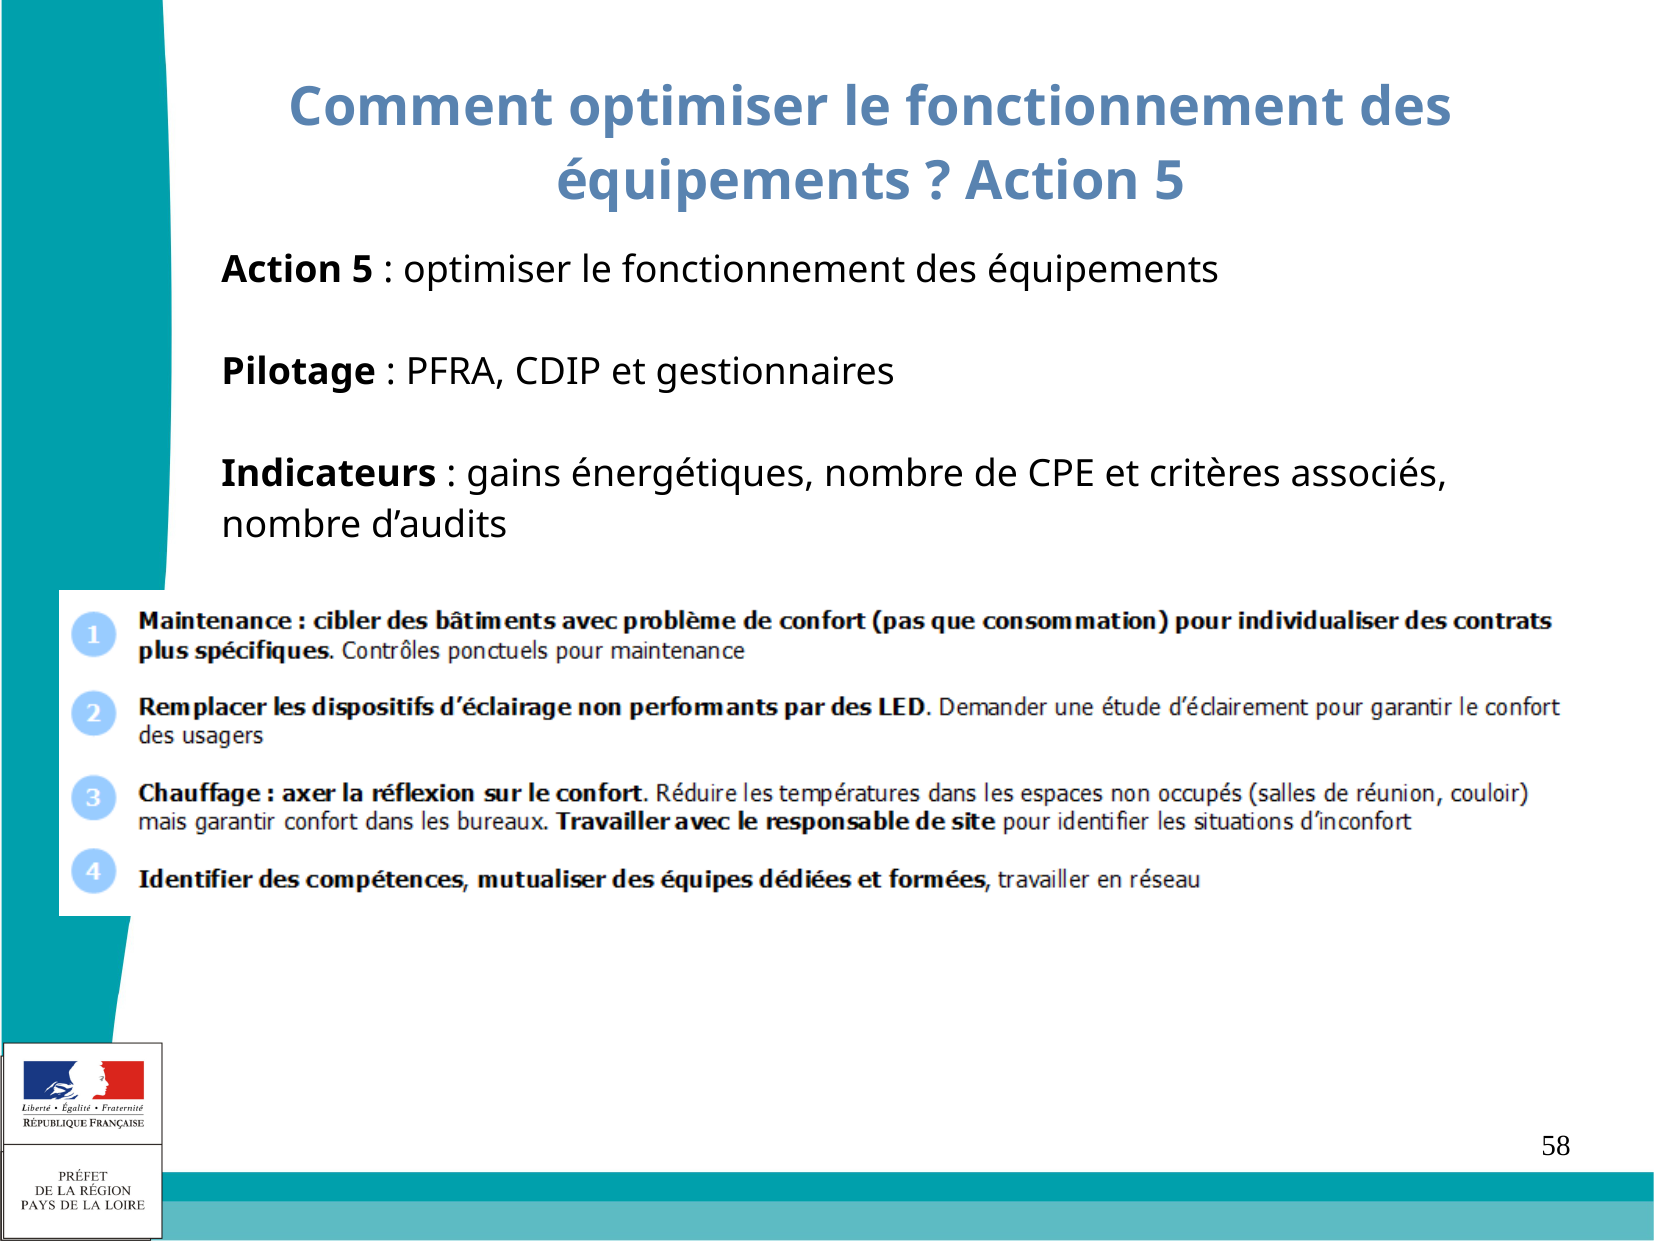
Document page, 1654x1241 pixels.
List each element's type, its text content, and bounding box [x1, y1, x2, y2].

picture [0, 0, 1654, 1241]
text_box Comment optimiser le fonctionnement des équipements ? Action 5 [206, 59, 1536, 184]
text_box Action 5 : optimiser le fonctionnement des équipements Pilotage : PFRA, CDIP et gestionnaires Indicateurs : gains énergétiques, nombre de CPE et critères associés, nombre d’audits Pistes d’actions issues de la CRIP élargie de fin 2018 : [206, 234, 1595, 588]
